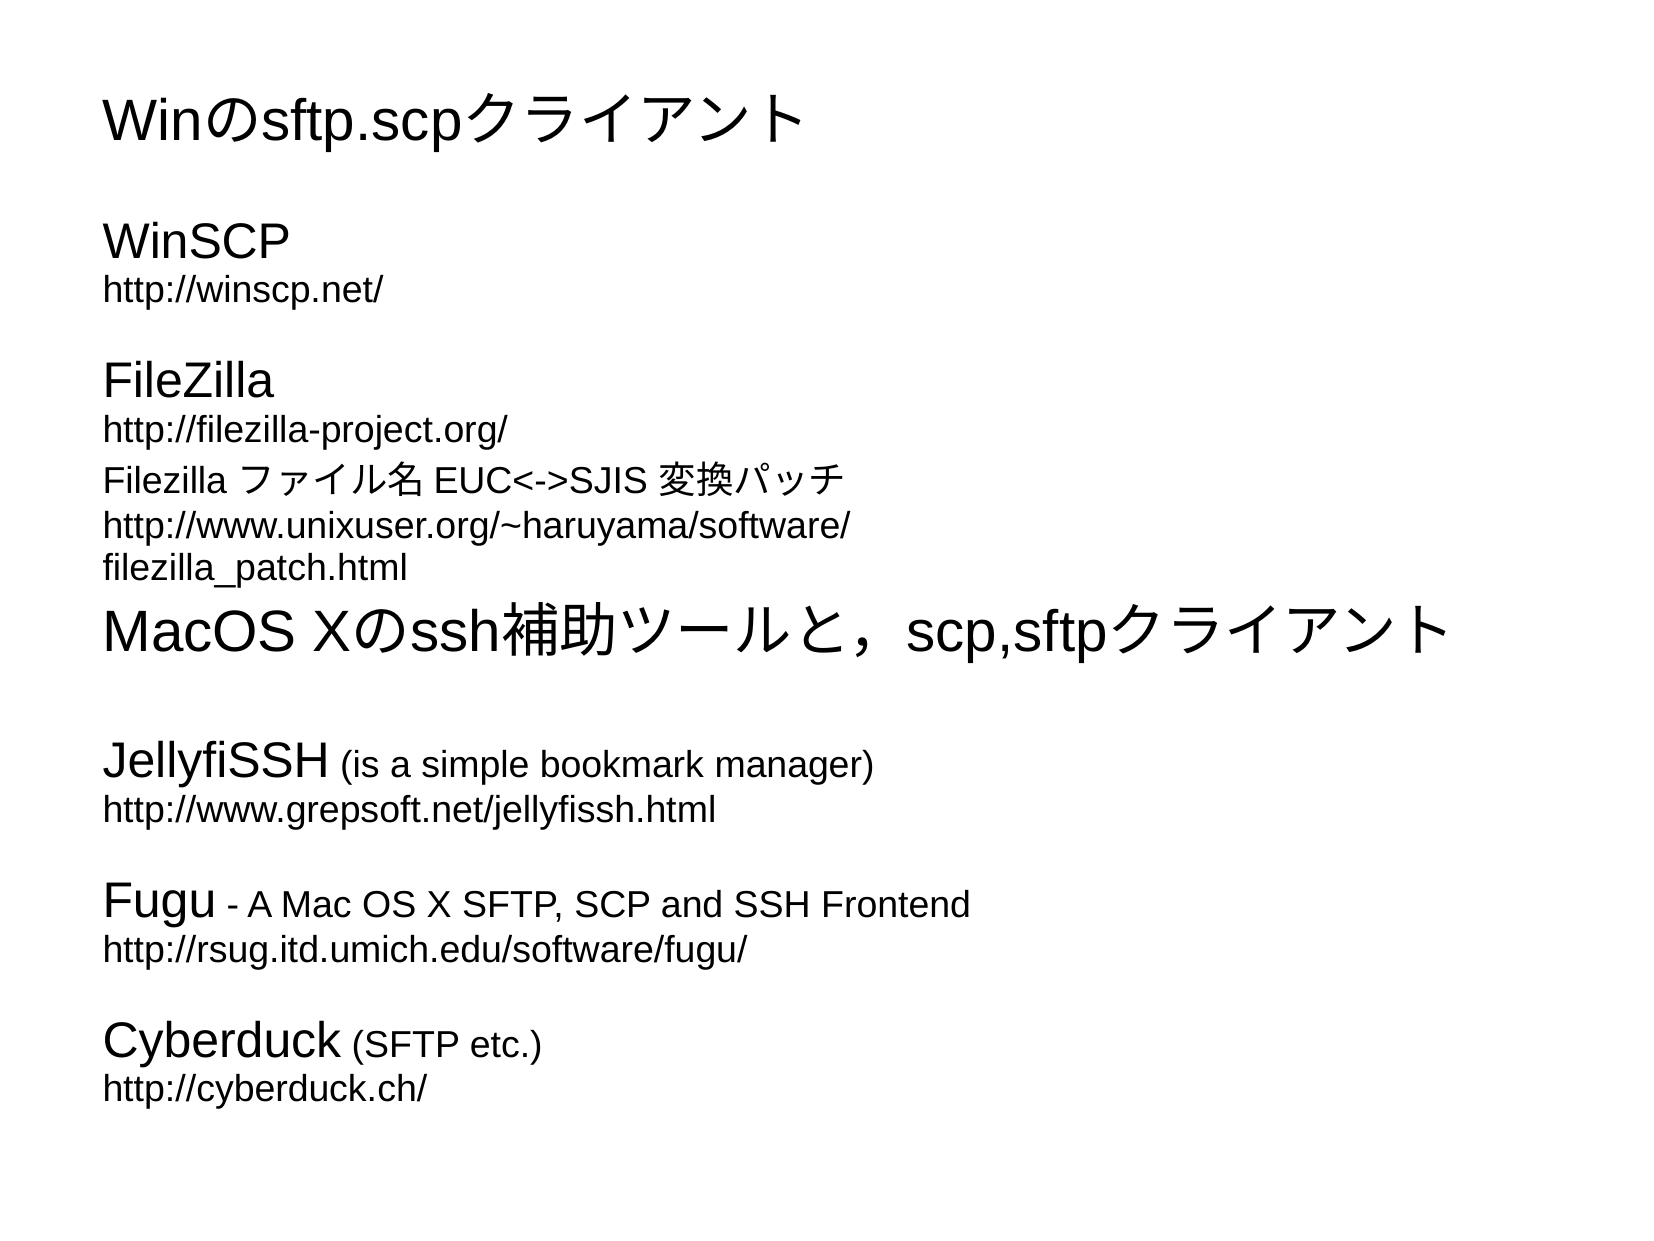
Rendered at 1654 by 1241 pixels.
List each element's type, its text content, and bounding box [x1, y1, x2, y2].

text_box Winのsftp.scpクライアント WinSCP http://winscp.net/ FileZilla http://filezilla-project.org/ Filezilla ファイル名 EUC<->SJIS 変換パッチ http://www.unixuser.org/~haruyama/software/filezilla_patch.html [87, 65, 1168, 523]
text_box MacOS Xのssh補助ツールと，scp,sftpクライアント JellyfiSSH (is a simple bookmark manager) http://www.grepsoft.net/jellyfissh.html Fugu - A Mac OS X SFTP, SCP and SSH Frontend http://rsug.itd.umich.edu/software/fugu/ Cyberduck (SFTP etc.) http://cyberduck.ch/ [87, 576, 1536, 1083]
